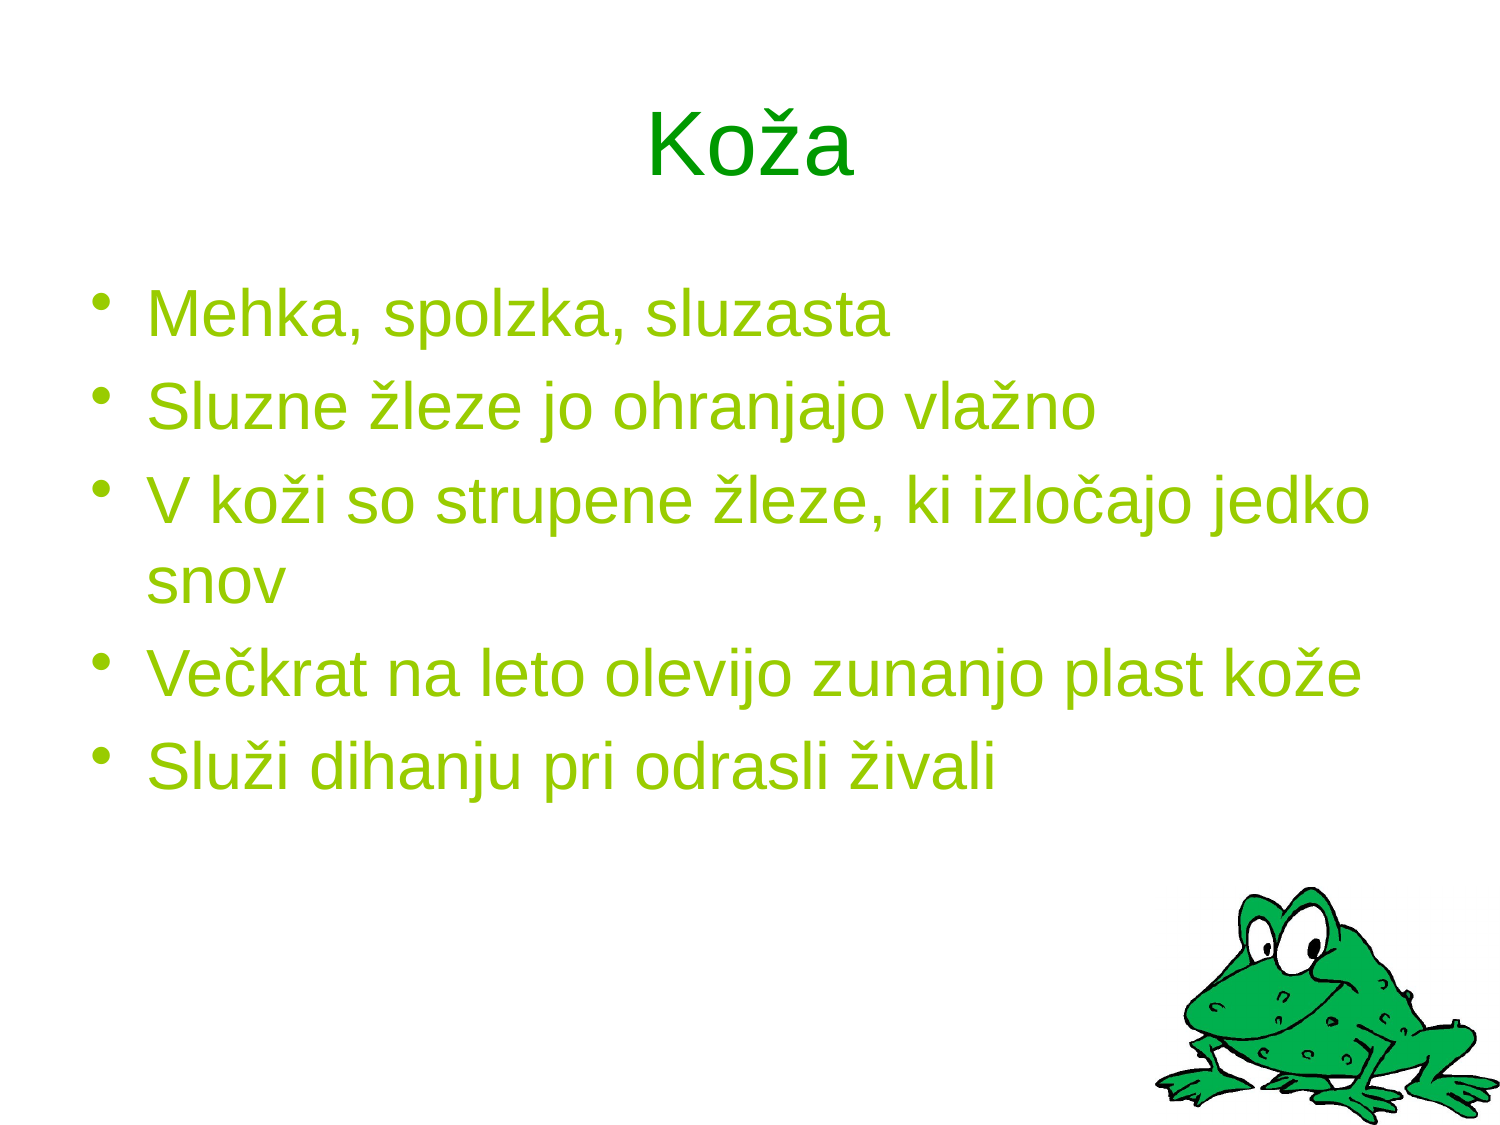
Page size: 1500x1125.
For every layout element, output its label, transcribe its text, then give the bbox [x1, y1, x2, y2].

list Mehka, spolzka, sluzasta Sluzne žleze jo ohranjajo vlažno V koži so strupene žleze, ki izločajo jedko snov Večkrat na leto olevijo zunanjo plast kože Služi dihanju pri odrasli živali [75, 262, 1424, 1005]
picture [1155, 886, 1500, 1125]
title Koža [75, 45, 1425, 233]
